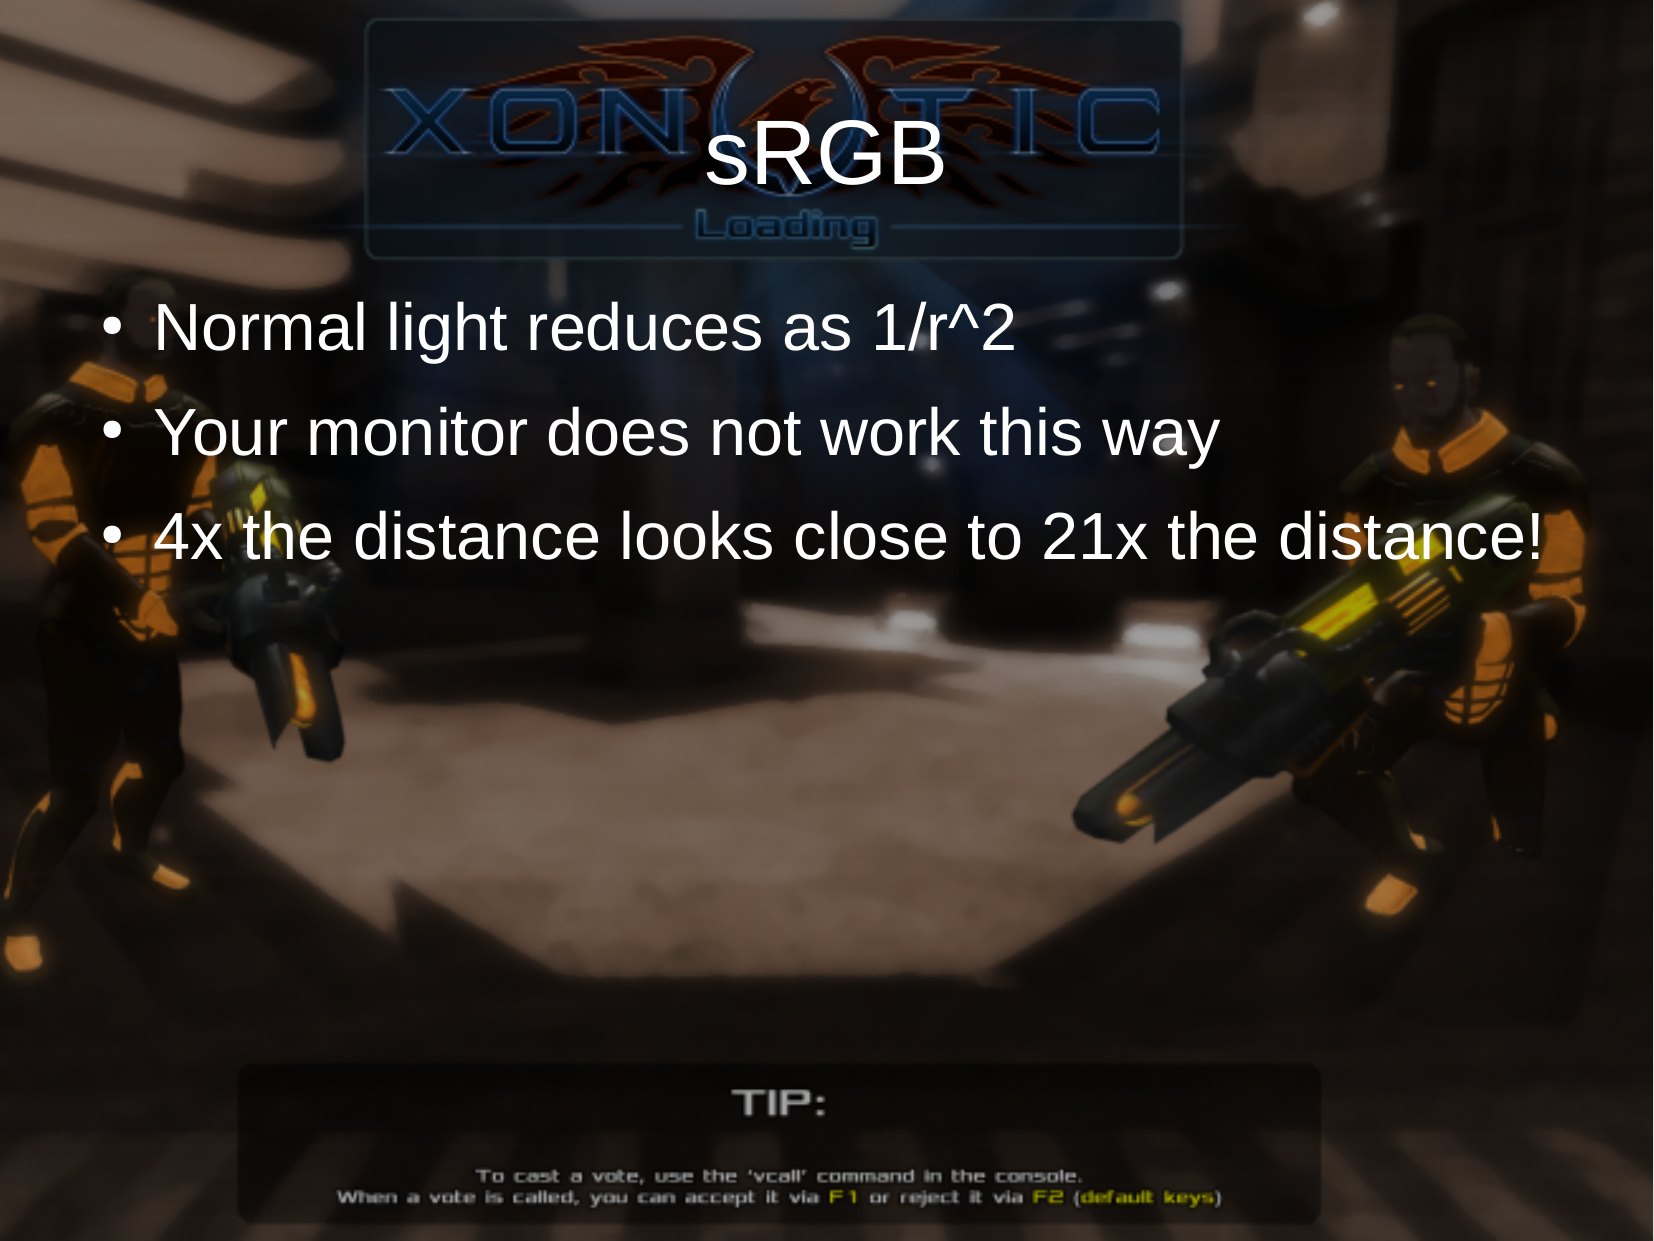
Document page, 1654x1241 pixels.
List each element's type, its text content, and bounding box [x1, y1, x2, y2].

title sRGB [82, 49, 1571, 257]
list Normal light reduces as 1/r^2 Your monitor does not work this way 4x the distance looks close to 21x the distance! [82, 290, 1571, 1109]
picture [0, 0, 1654, 1241]
